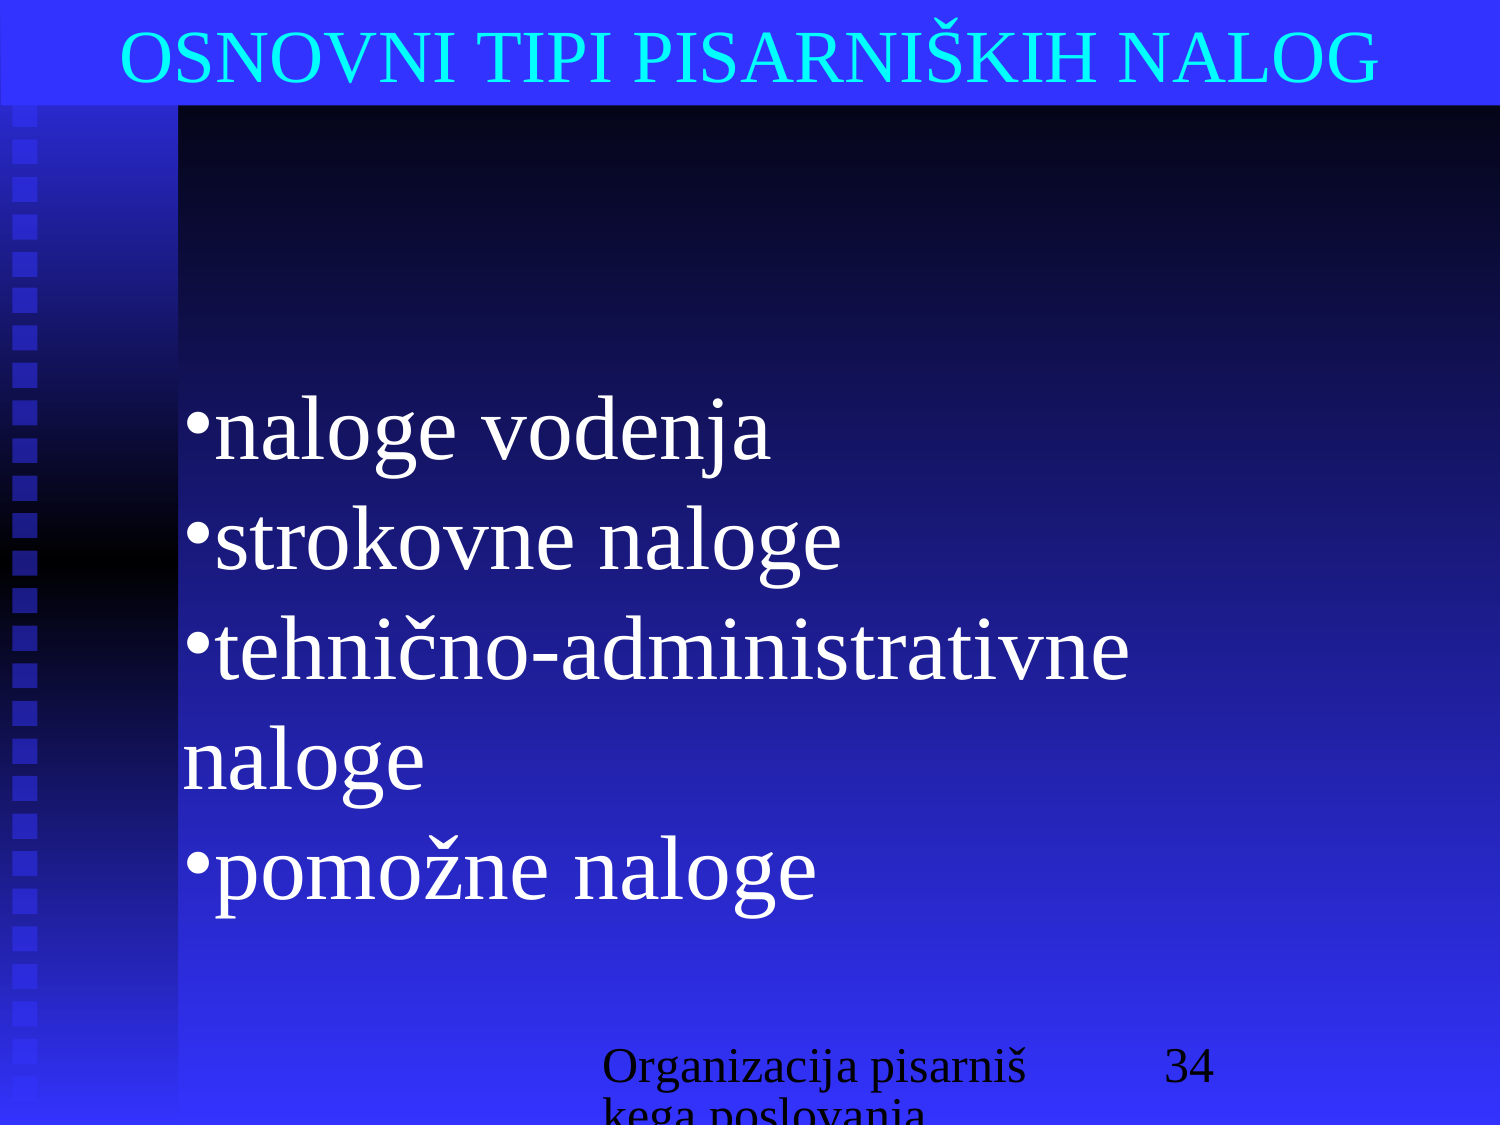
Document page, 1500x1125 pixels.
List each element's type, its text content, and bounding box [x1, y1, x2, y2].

text_box naloge vodenja strokovne naloge tehnično-administrativne naloge pomožne naloge [104, 360, 1407, 926]
text_box OSNOVNI TIPI PISARNIŠKIH NALOG [0, 0, 1500, 106]
